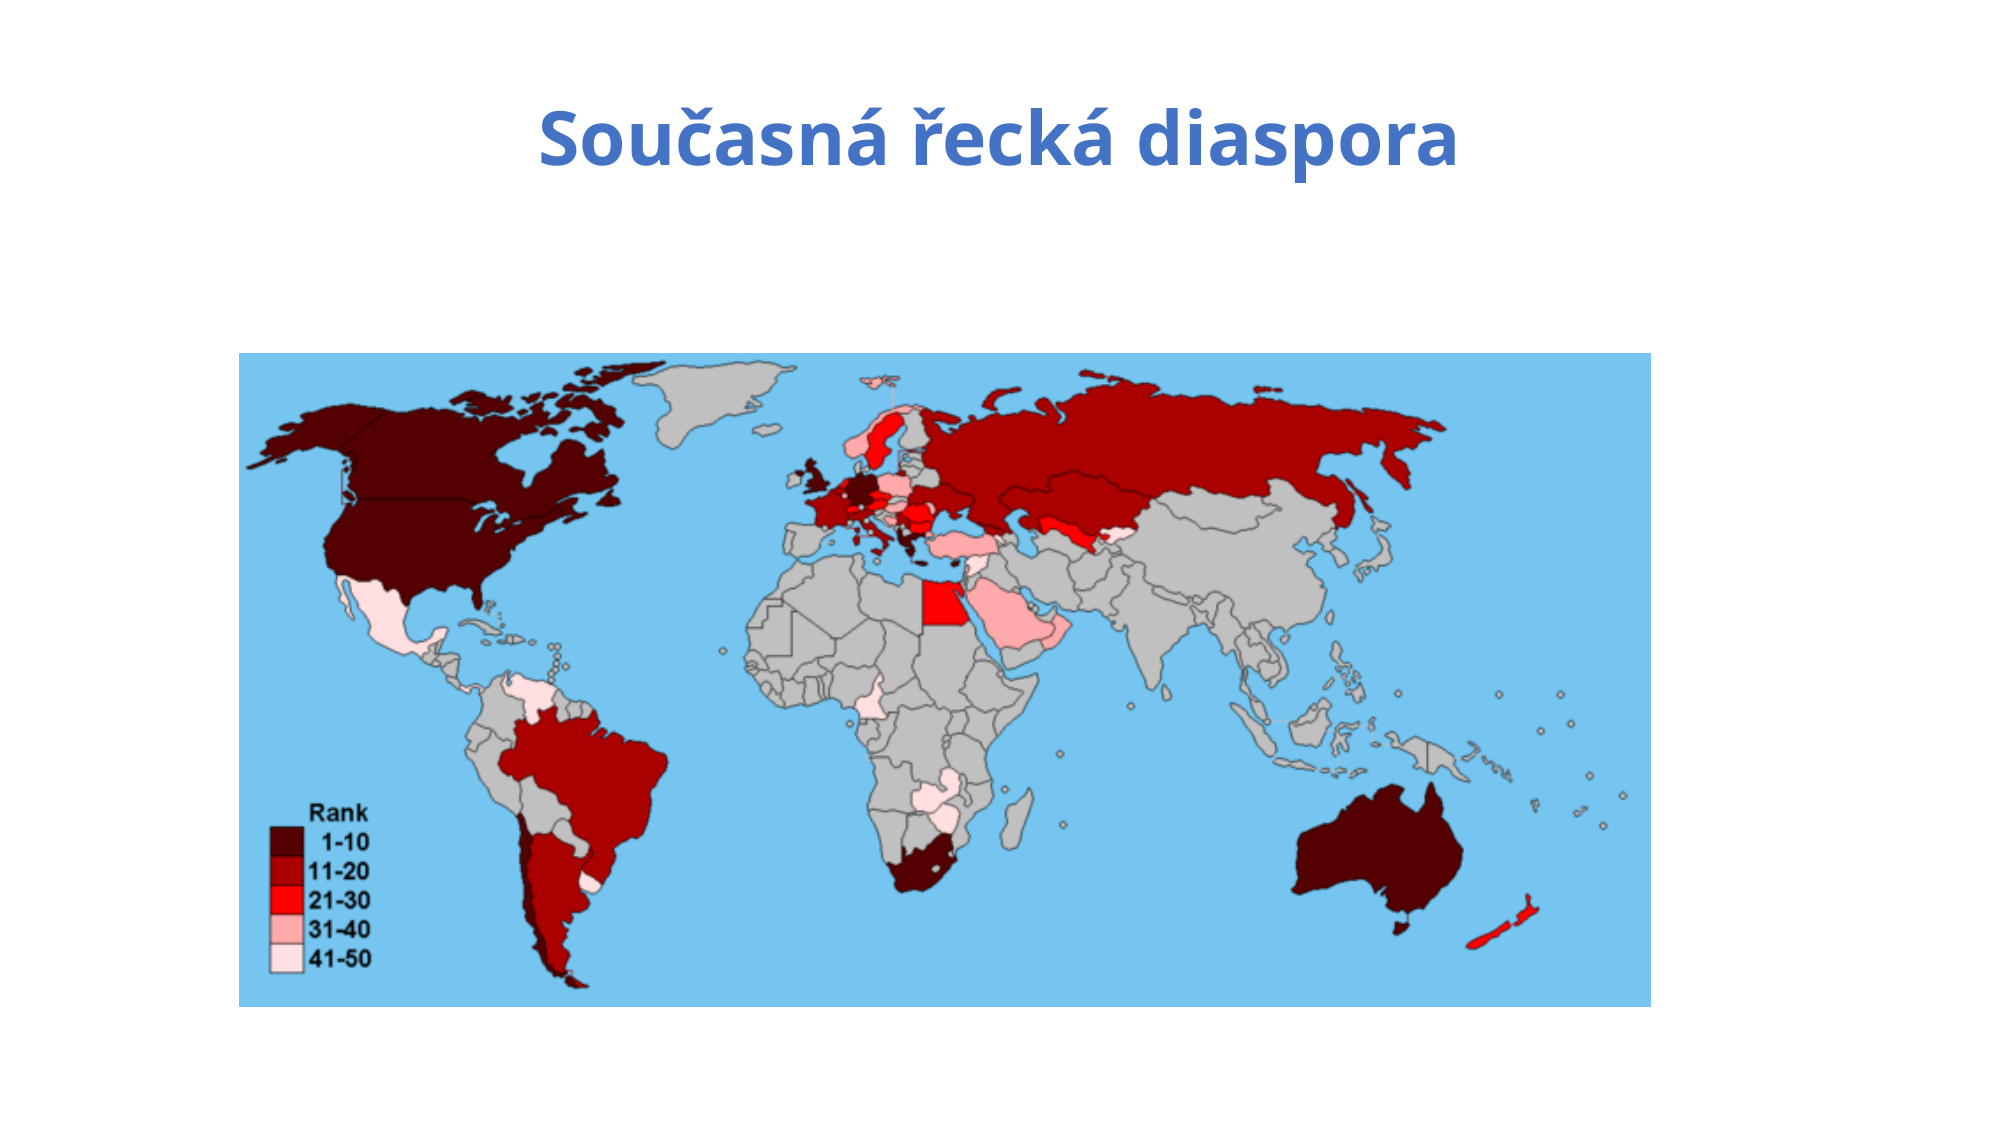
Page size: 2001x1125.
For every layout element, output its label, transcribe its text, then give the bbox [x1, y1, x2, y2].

picture [239, 353, 1651, 1007]
title Současná řecká diaspora [137, 59, 1863, 222]
